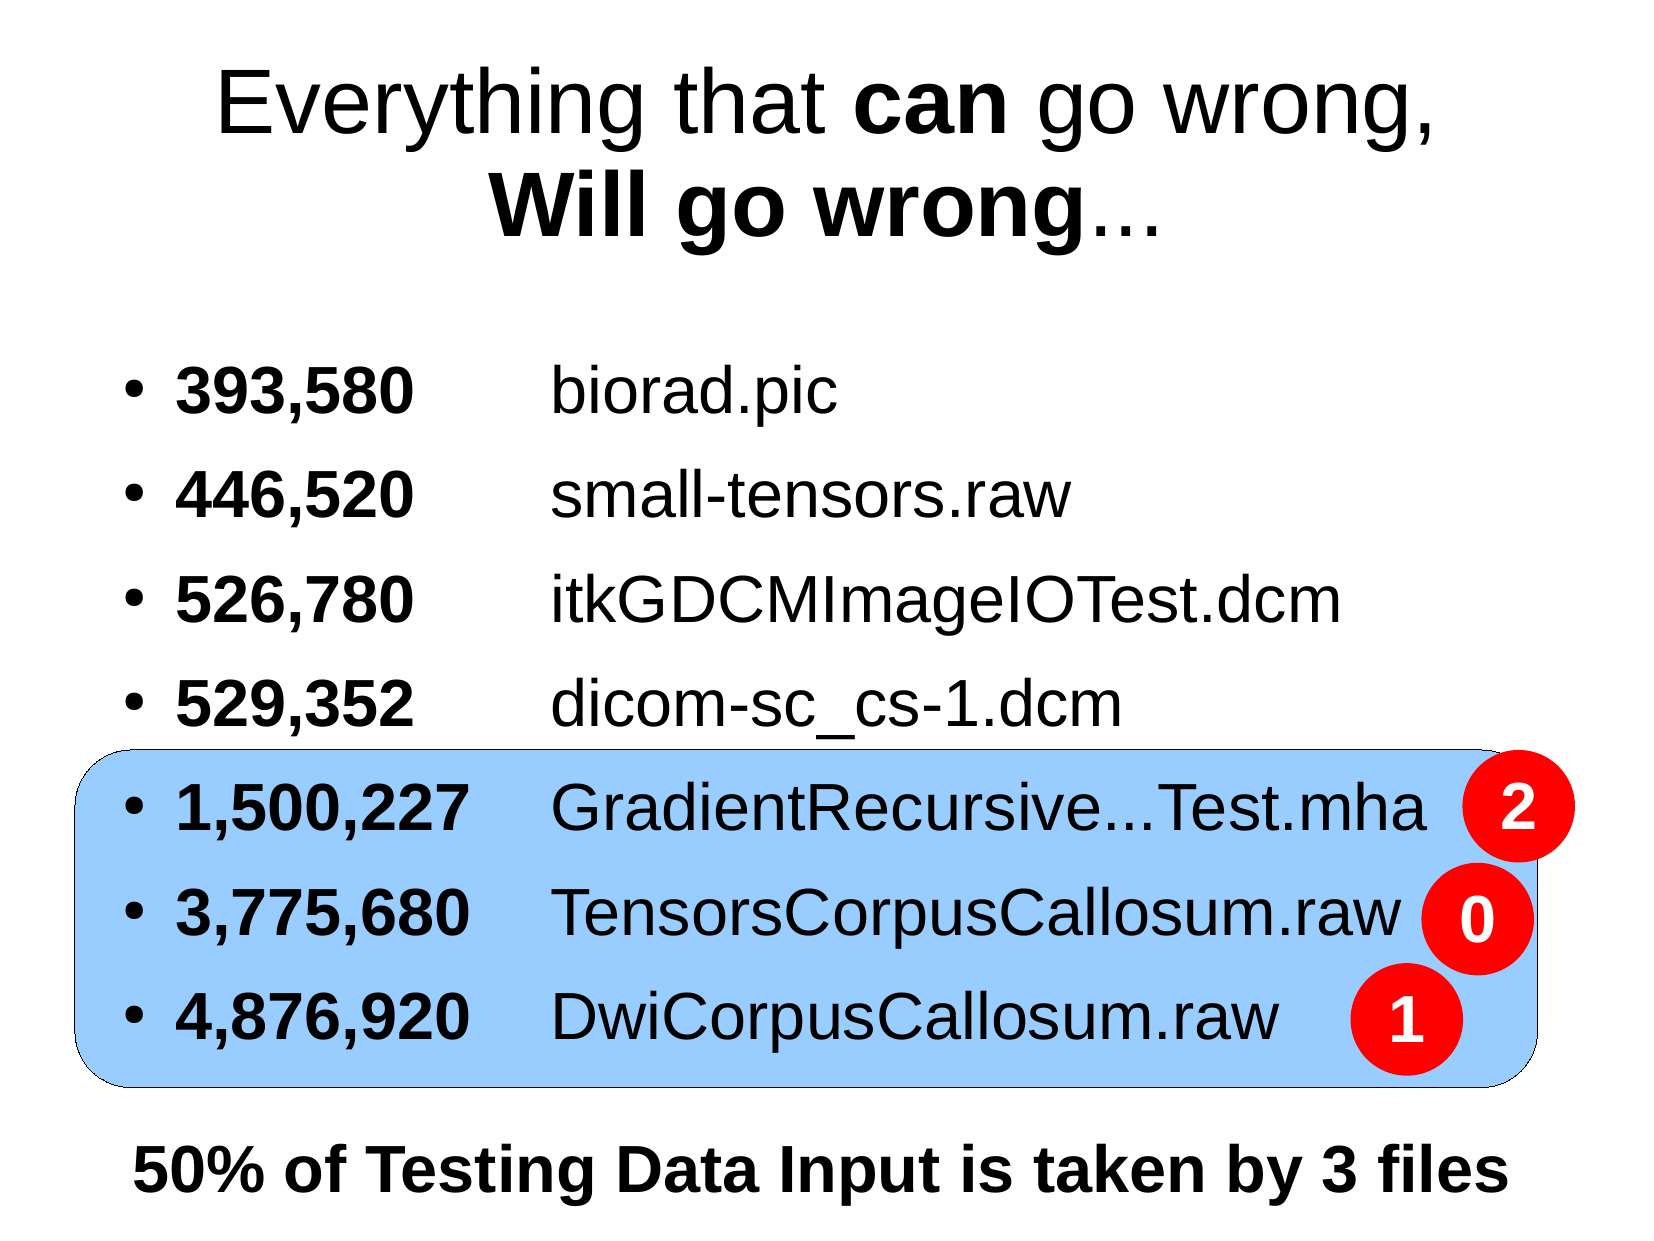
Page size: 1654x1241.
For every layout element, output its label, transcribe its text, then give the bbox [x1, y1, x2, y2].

text_box 1 [1350, 963, 1464, 1076]
text_box [74, 756, 104, 1081]
title Everything that can go wrong, Will go wrong... [82, 49, 1571, 257]
list 393,580 biorad.pic 446,520 small-tensors.raw 526,780 itkGDCMImageIOTest.dcm 529,352 dicom-sc_cs-1.dcm 1,500,227 GradientRecursive...Test.mha 3,775,680 TensorsCorpusCallosum.raw 4,876,920 DwiCorpusCallosum.raw [104, 353, 1593, 1172]
text_box 2 [1462, 749, 1576, 863]
text_box 50% of Testing Data Input is taken by 3 files [90, 1125, 1554, 1215]
text_box 0 [1421, 862, 1535, 976]
